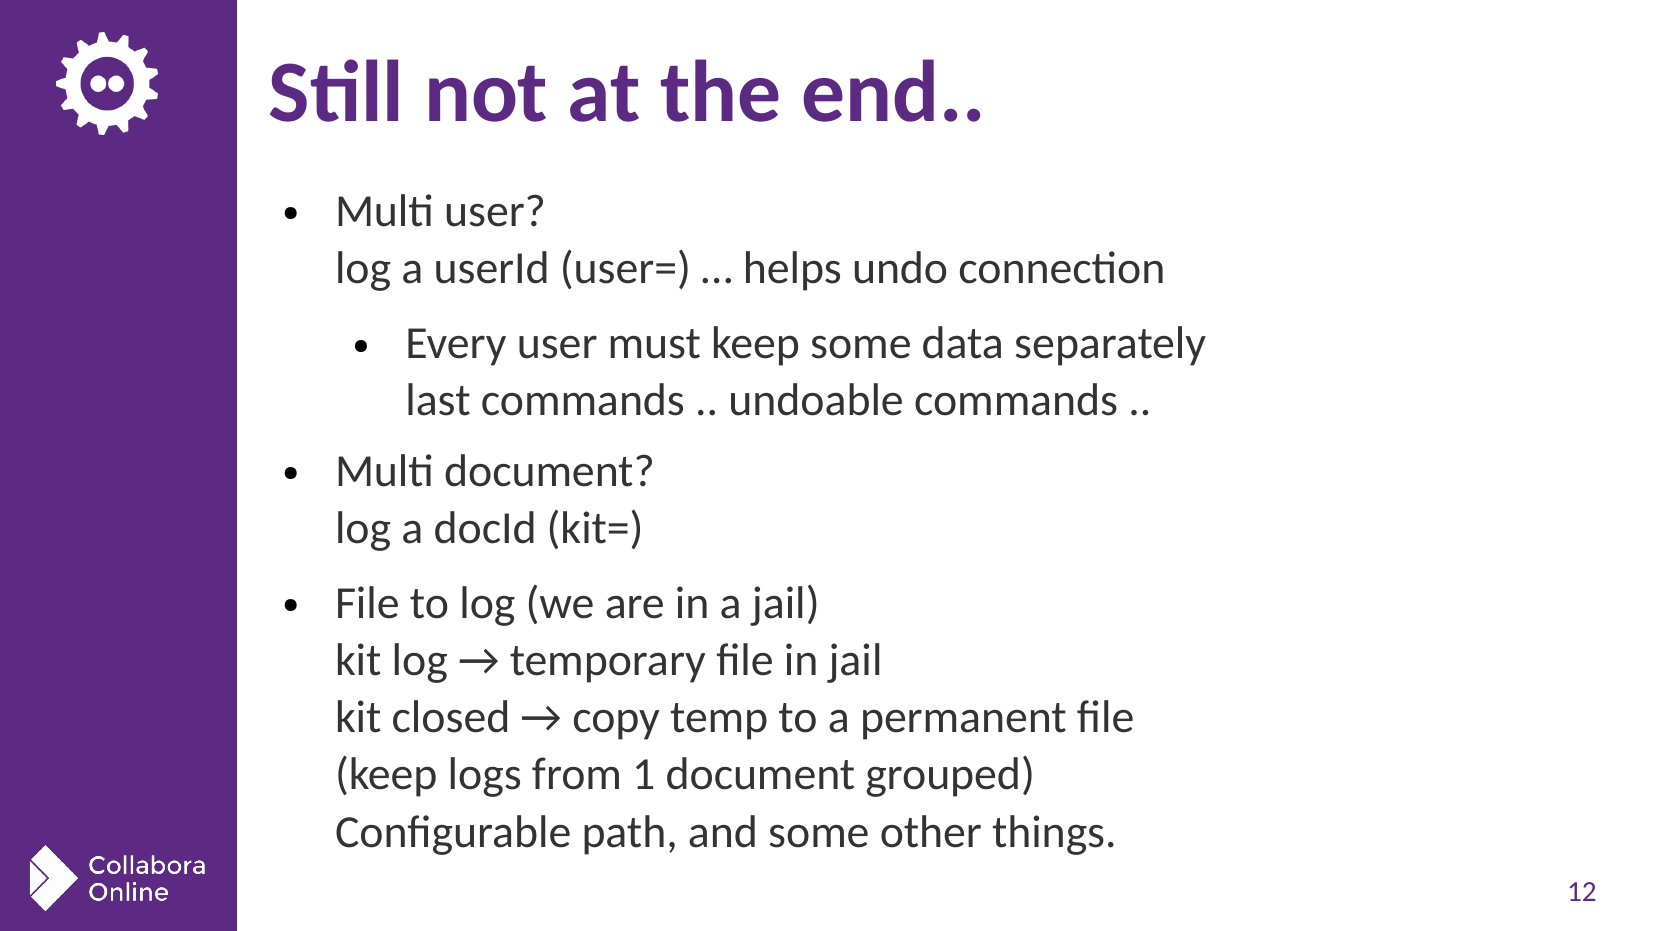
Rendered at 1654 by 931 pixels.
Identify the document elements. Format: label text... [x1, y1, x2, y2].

picture [56, 32, 158, 135]
picture [25, 840, 209, 916]
title Still not at the end.. [268, 12, 1654, 144]
list Multi user? log a userId (user=) … helps undo connection Every user must keep some data separately last commands .. undoable commands .. Multi document? log a docId (kit=) File to log (we are in a jail) kit log → temporary file in jail kit closed → copy temp to a permanent file (keep logs from 1 document grouped) Configurable path, and some other things. [264, 180, 1625, 903]
